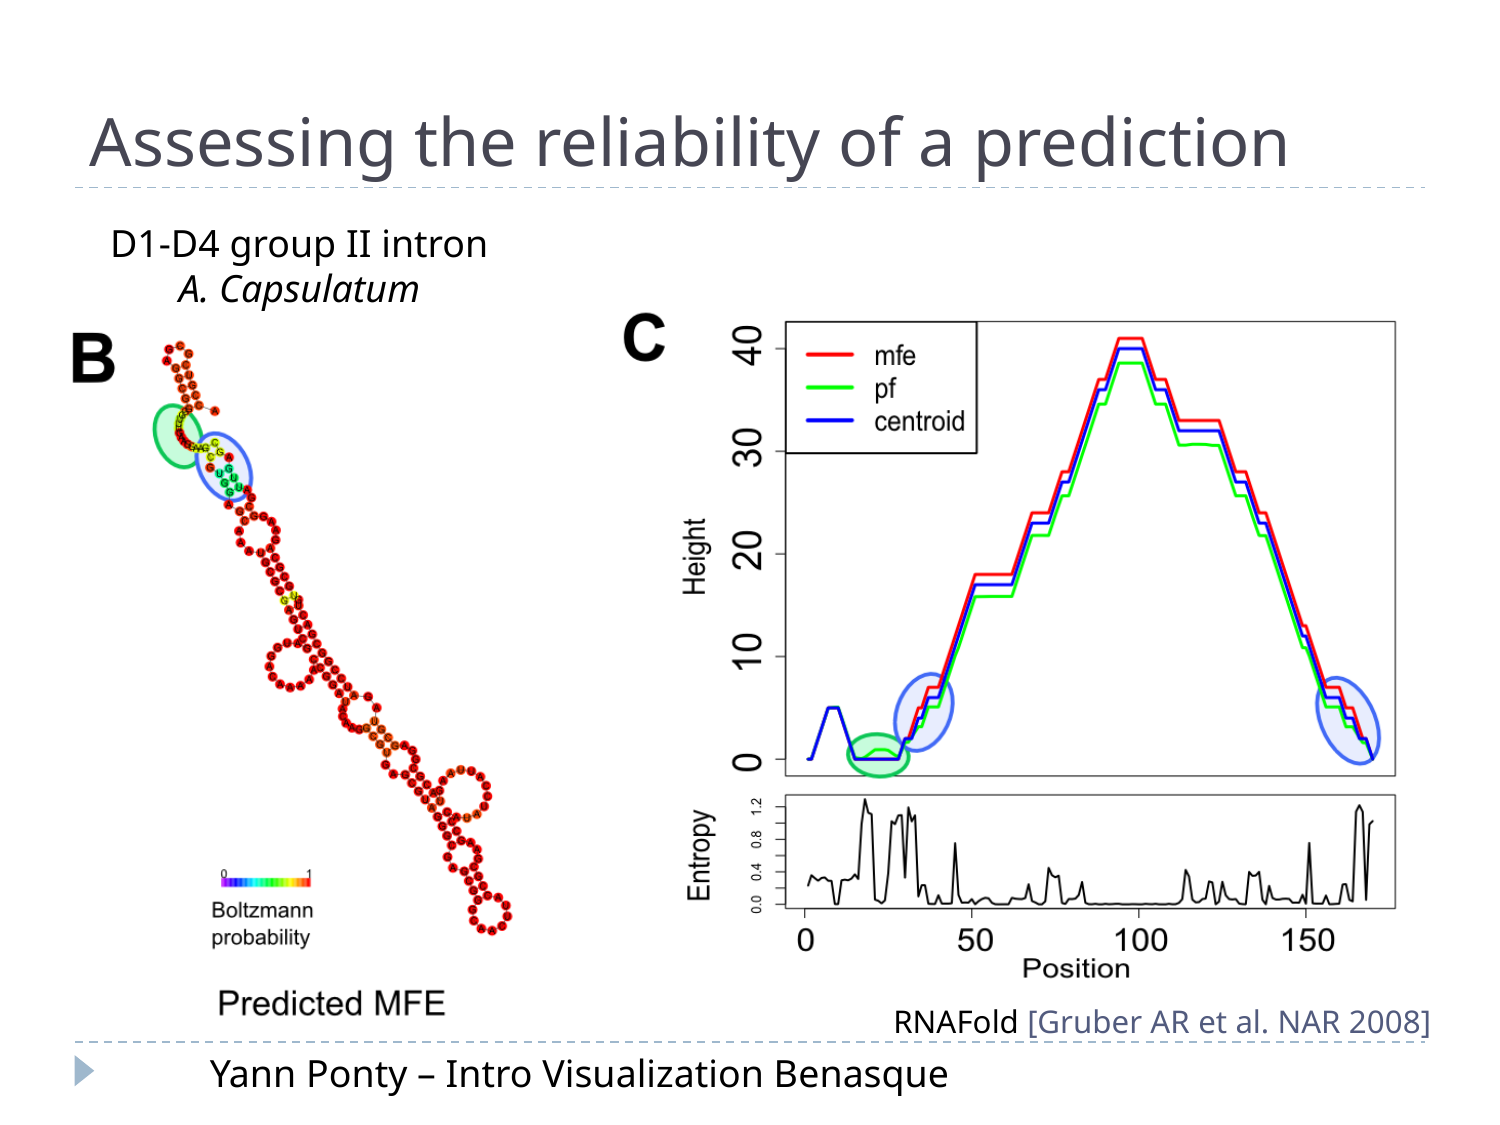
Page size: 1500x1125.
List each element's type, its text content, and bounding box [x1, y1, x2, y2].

picture [602, 247, 1444, 1034]
picture [57, 313, 542, 1034]
title Assessing the reliability of a prediction [75, 24, 1425, 188]
text_box RNAFold [Gruber AR et al. NAR 2008] [875, 994, 1450, 1047]
text_box D1-D4 group II intron A. Capsulatum sequence [80, 212, 519, 313]
